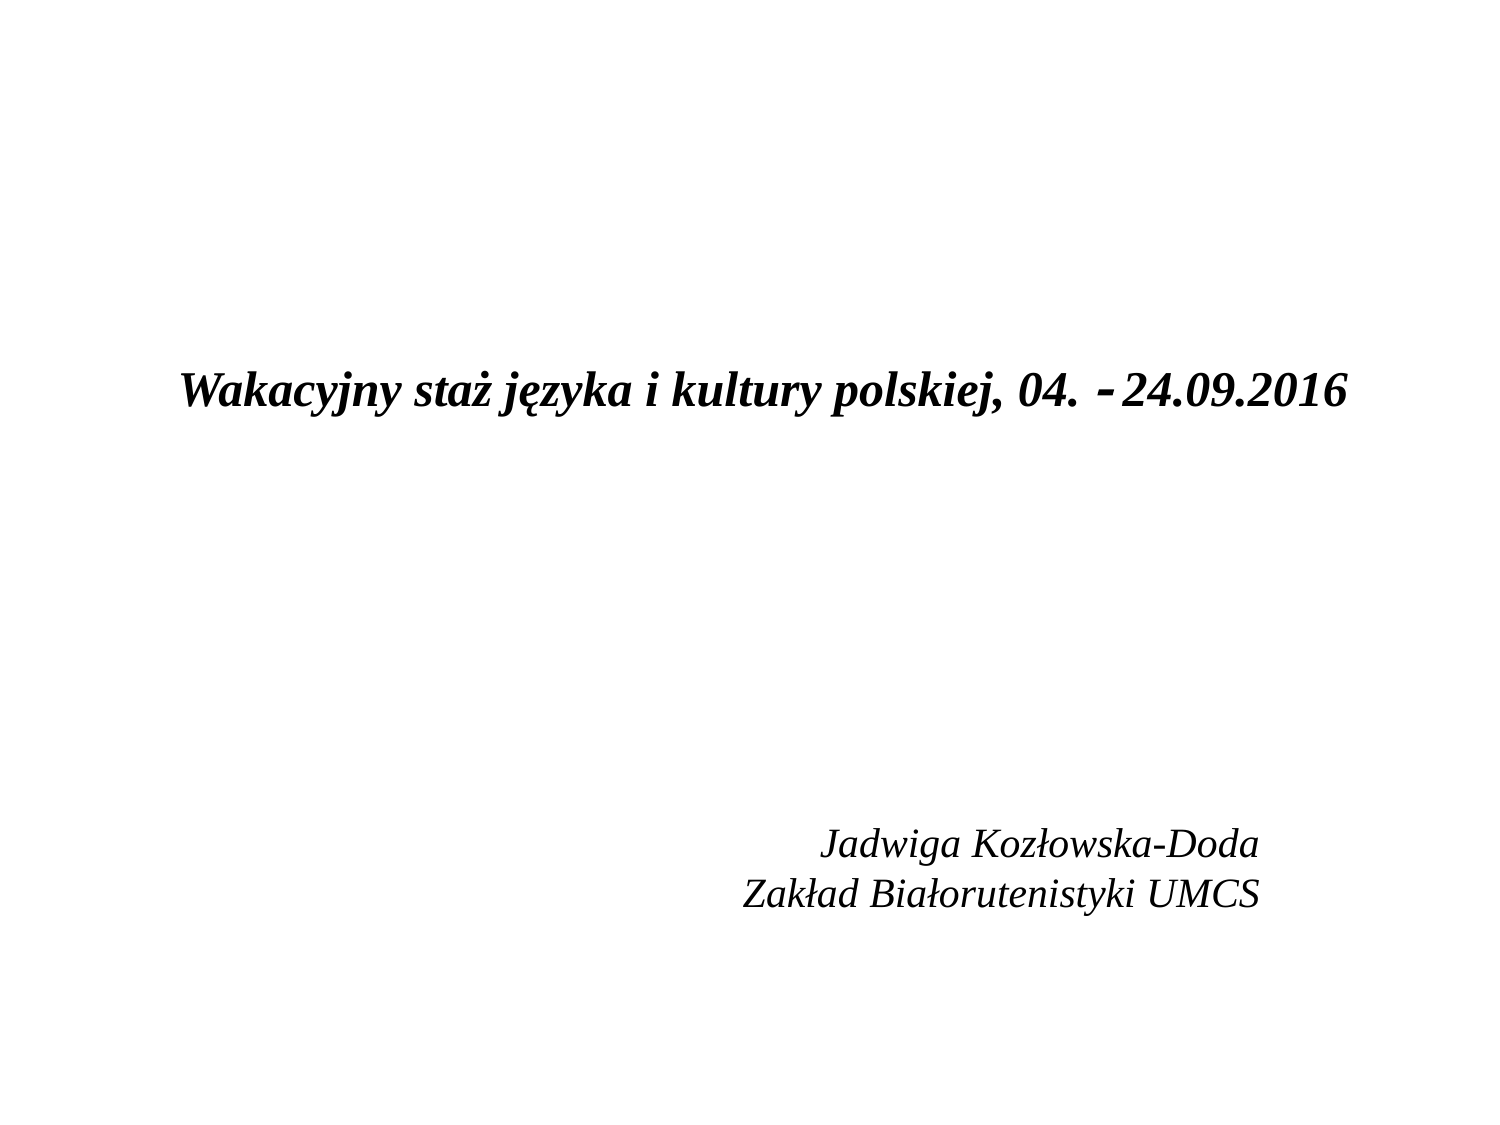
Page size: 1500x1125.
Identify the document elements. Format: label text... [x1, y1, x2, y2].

subtitle Jadwiga Kozłowska-Doda Zakład Białorutenistyki UMCS [225, 808, 1275, 925]
title Wakacyjny staż języka i kultury polskiej, 04.  24.09.2016 [112, 349, 1388, 591]
